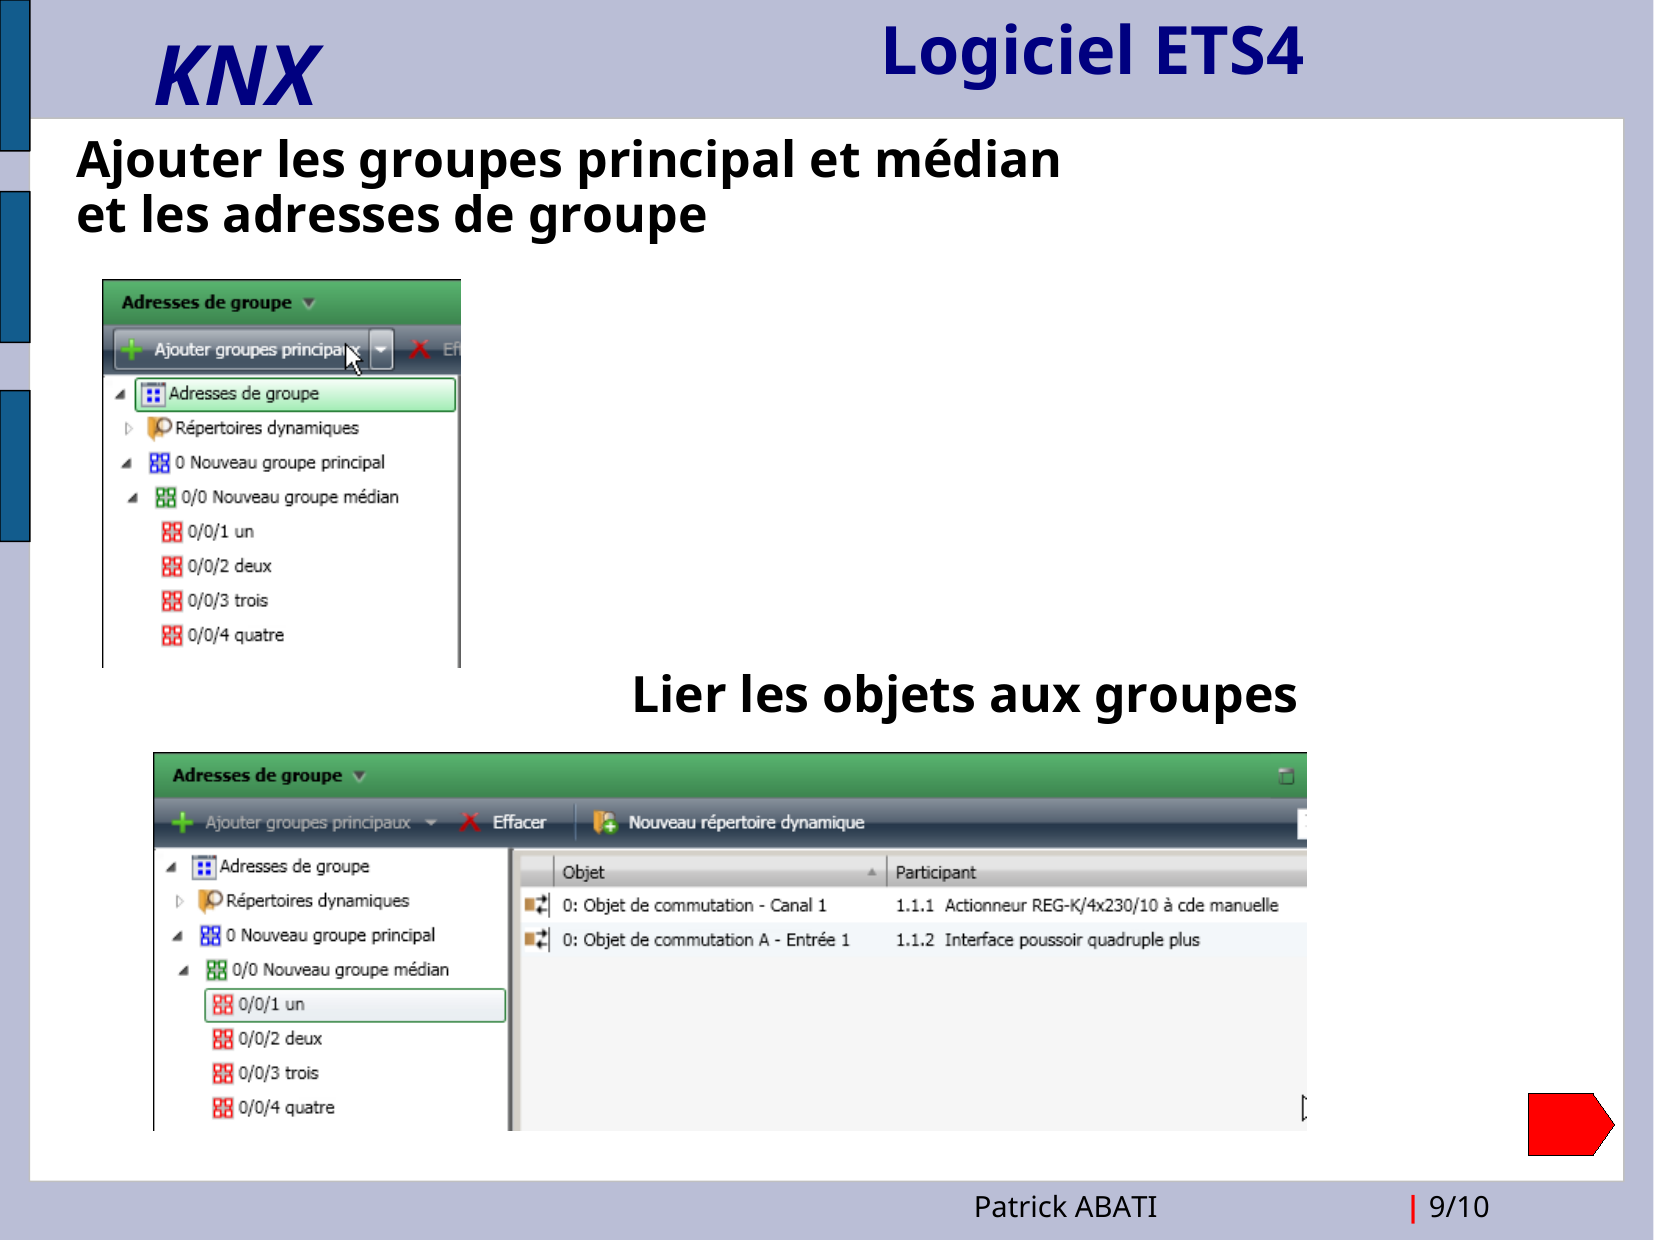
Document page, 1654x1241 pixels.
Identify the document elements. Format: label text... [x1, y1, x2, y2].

text_box Ajouter les groupes principal et médian et les adresses de groupe [61, 125, 1621, 252]
text_box [1528, 1093, 1615, 1156]
picture [153, 752, 1307, 1131]
text_box Lier les objets aux groupes [616, 660, 1436, 731]
picture [102, 279, 461, 668]
